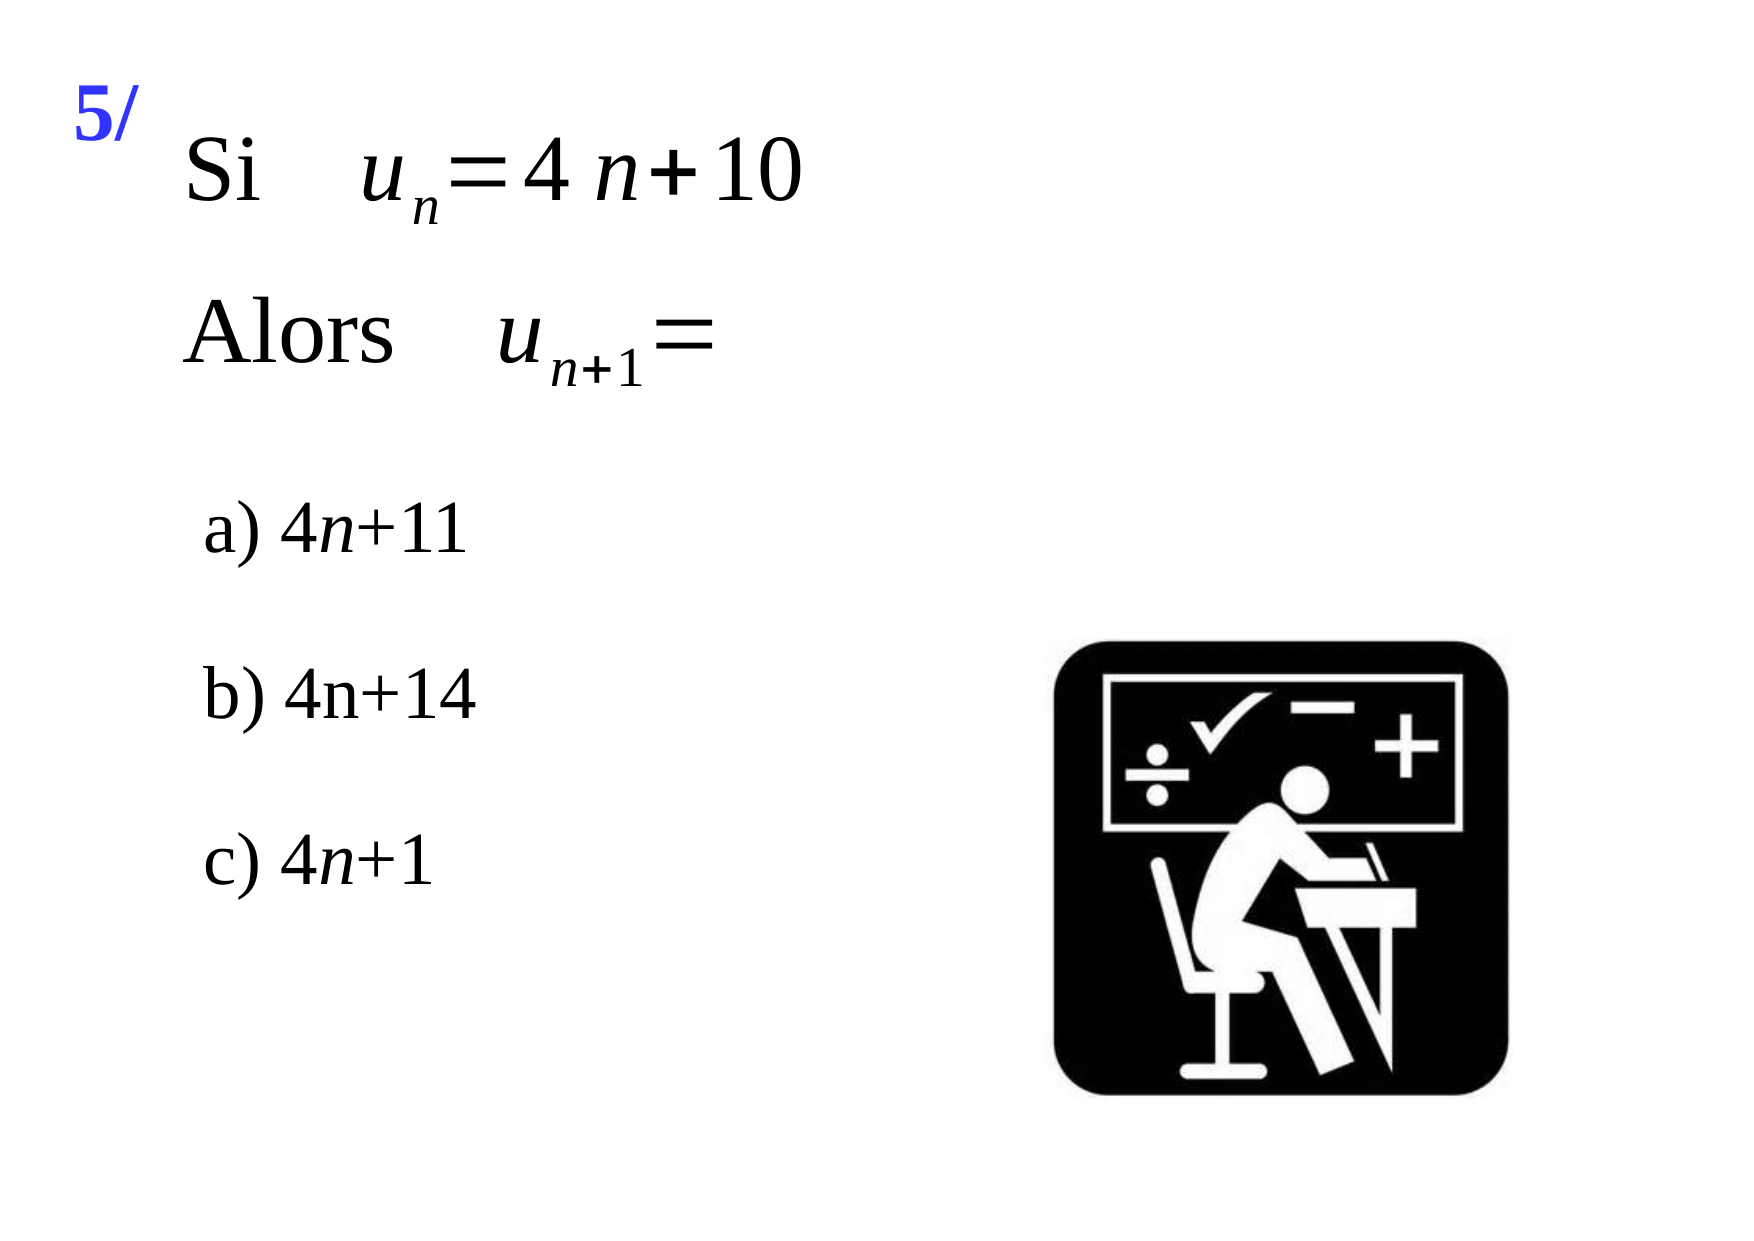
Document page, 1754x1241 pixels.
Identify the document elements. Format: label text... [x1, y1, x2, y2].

text_box 5/ [59, 59, 154, 167]
text_box a) 4n+11 b) 4n+14 c) 4n+1 [188, 478, 493, 909]
chart [159, 117, 827, 237]
chart [152, 280, 751, 399]
picture [1045, 637, 1513, 1099]
